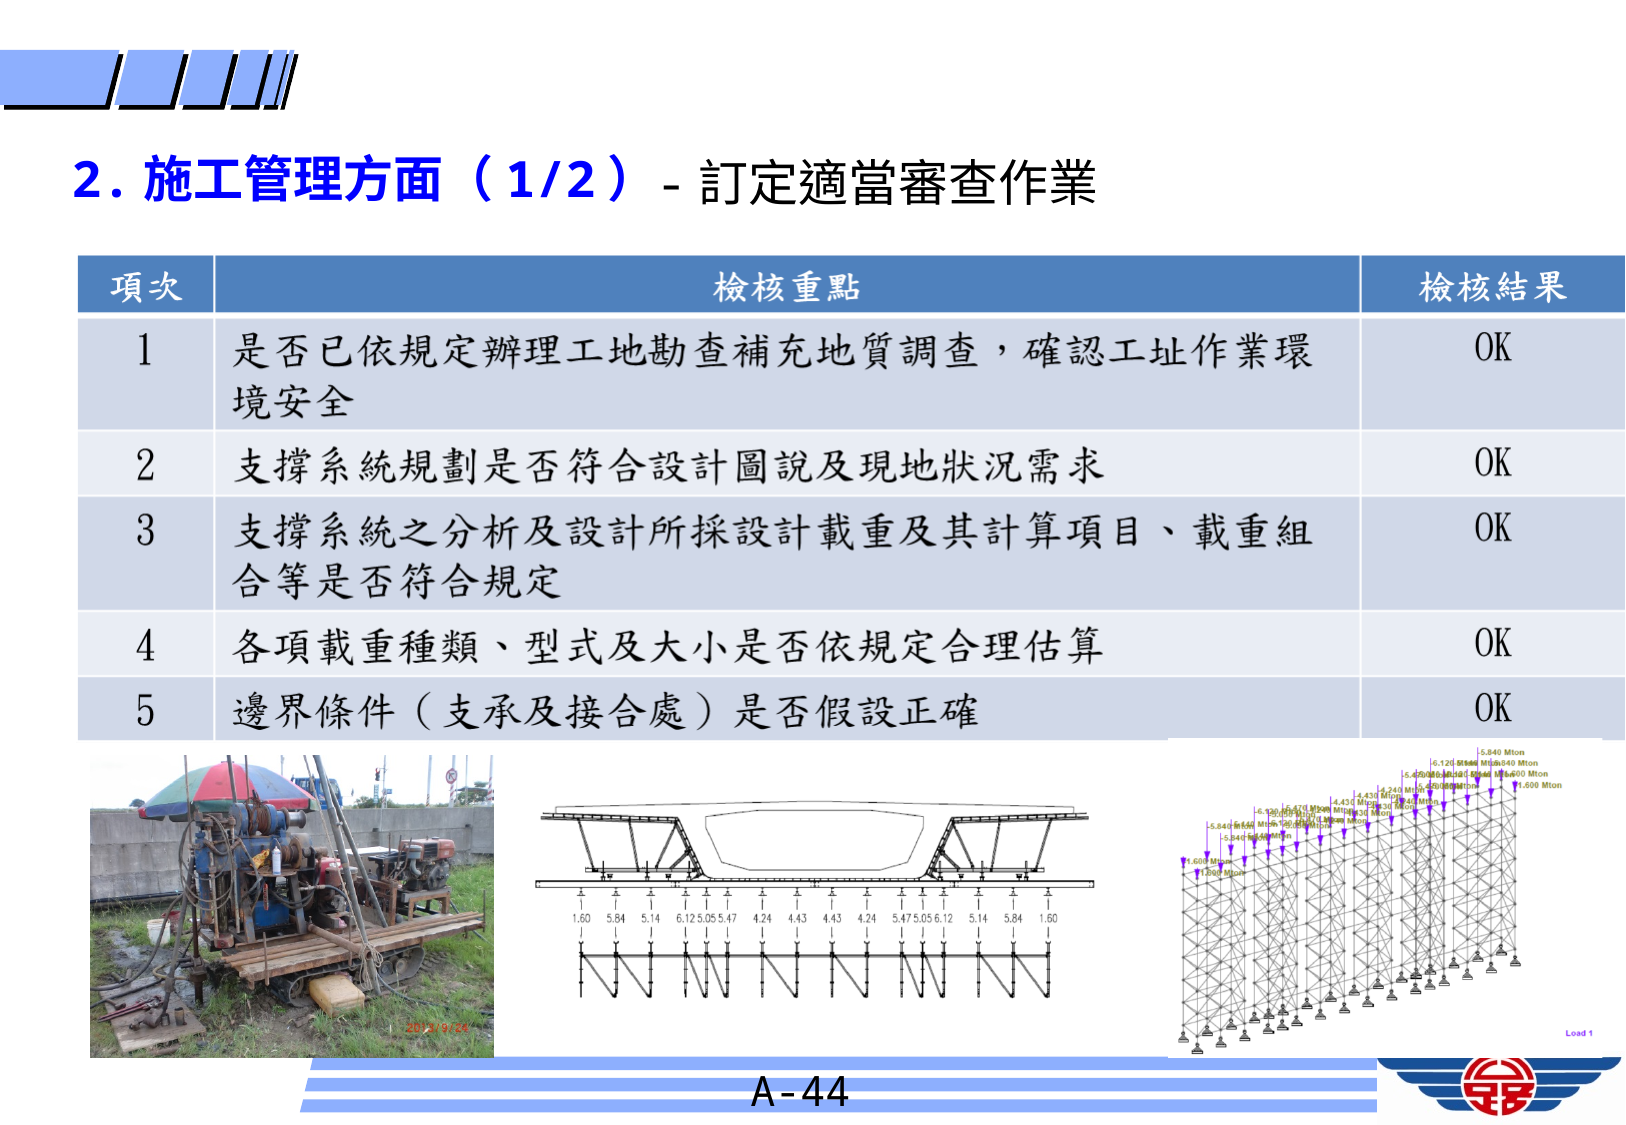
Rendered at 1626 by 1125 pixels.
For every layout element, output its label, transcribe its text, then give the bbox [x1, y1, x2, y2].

text_box 2.施工管理方面（1/2） [57, 140, 869, 215]
text_box -訂定適當審查作業 [641, 144, 1113, 219]
picture [525, 777, 1102, 1008]
picture [76, 250, 1625, 1058]
